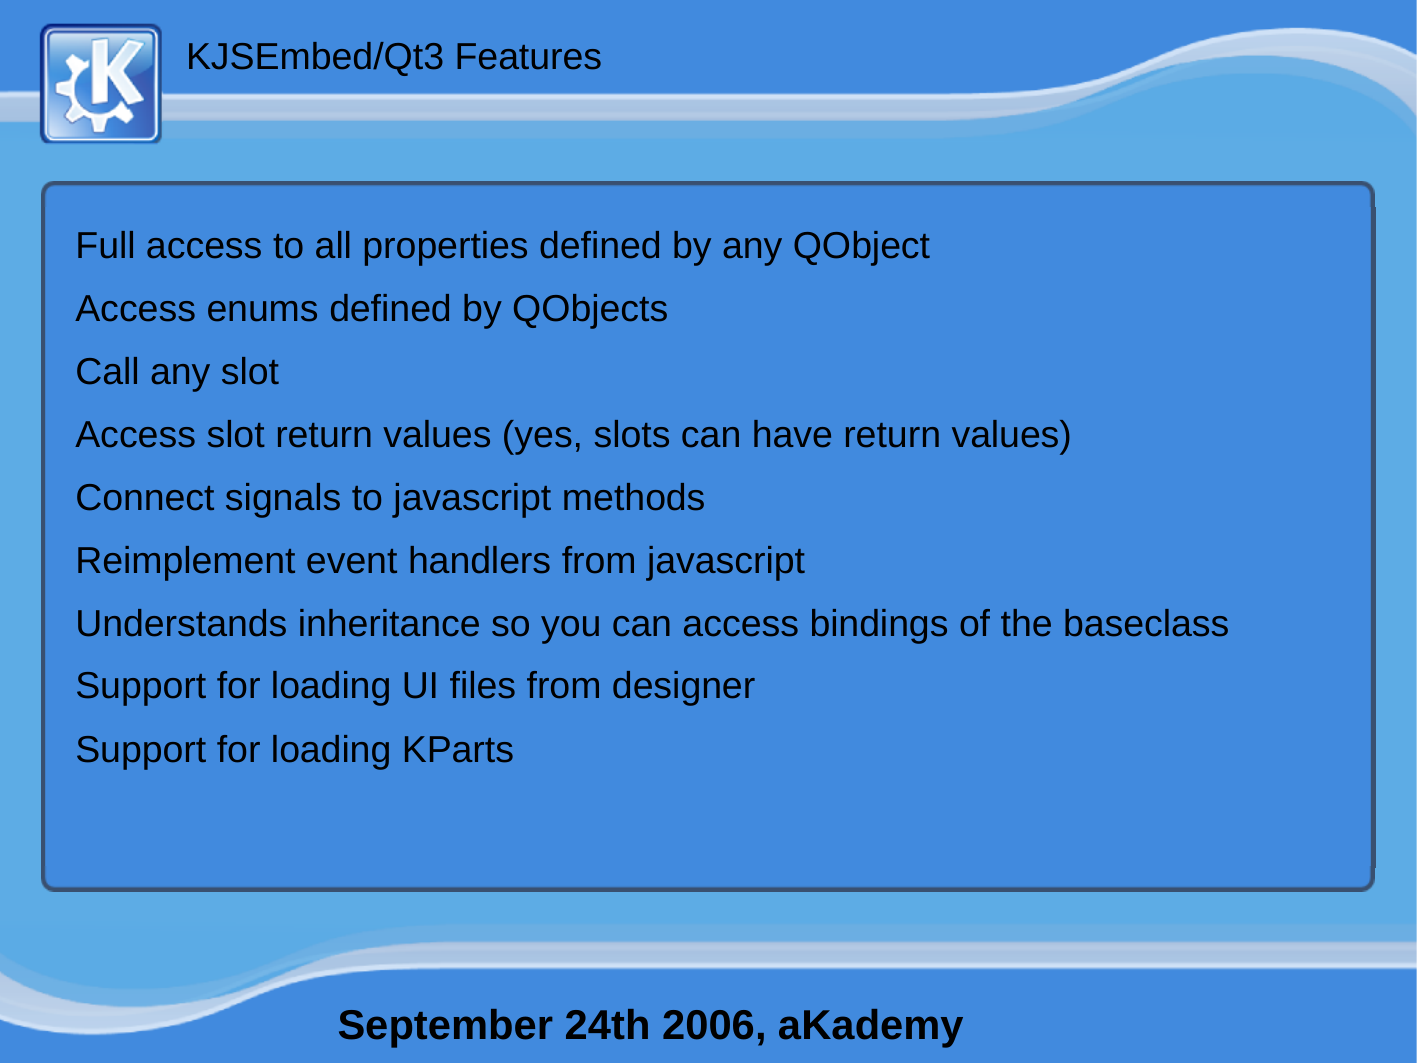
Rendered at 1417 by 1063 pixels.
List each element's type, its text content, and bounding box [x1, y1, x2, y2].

text_box KJSEmbed/Qt3 Features [171, 27, 1048, 127]
text_box Full access to all properties defined by any QObject Access enums defined by QObjects Call any slot Access slot return values (yes, slots can have return values) Connect signals to javascript methods Reimplement event handlers from javascript Understands inheritance so you can access bindings of the baseclass Support for loading UI files from designer Support for loading KParts [50, 196, 1351, 758]
picture [0, 0, 1417, 1063]
